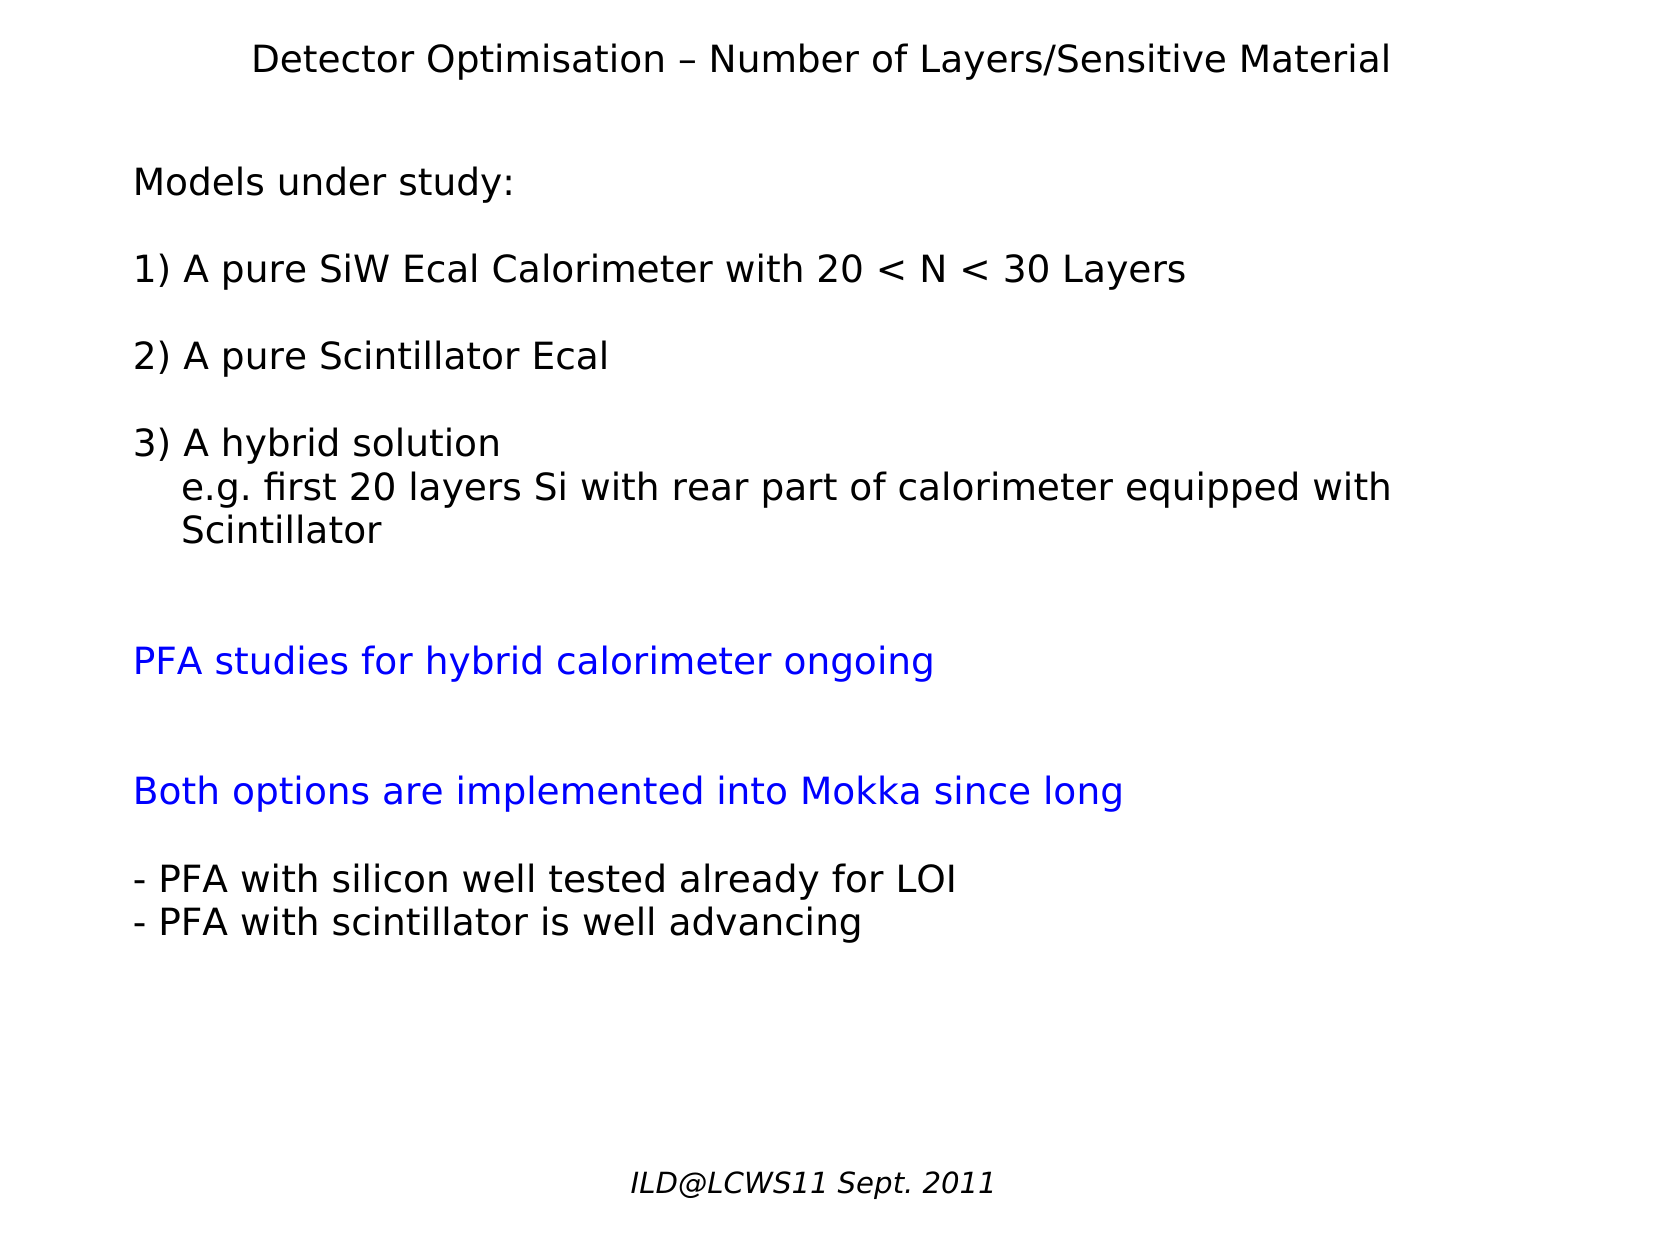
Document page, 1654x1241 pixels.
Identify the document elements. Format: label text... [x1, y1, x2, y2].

text_box Models under study: 1) A pure SiW Ecal Calorimeter with 20 < N < 30 Layers 2) A pure Scintillator Ecal 3) A hybrid solution e.g. first 20 layers Si with rear part of calorimeter equipped with Scintillator PFA studies for hybrid calorimeter ongoing Both options are implemented into Mokka since long - PFA with silicon well tested already for LOI - PFA with scintillator is well advancing [118, 153, 1406, 952]
text_box Detector Optimisation – Number of Layers/Sensitive Material [236, 30, 1407, 89]
